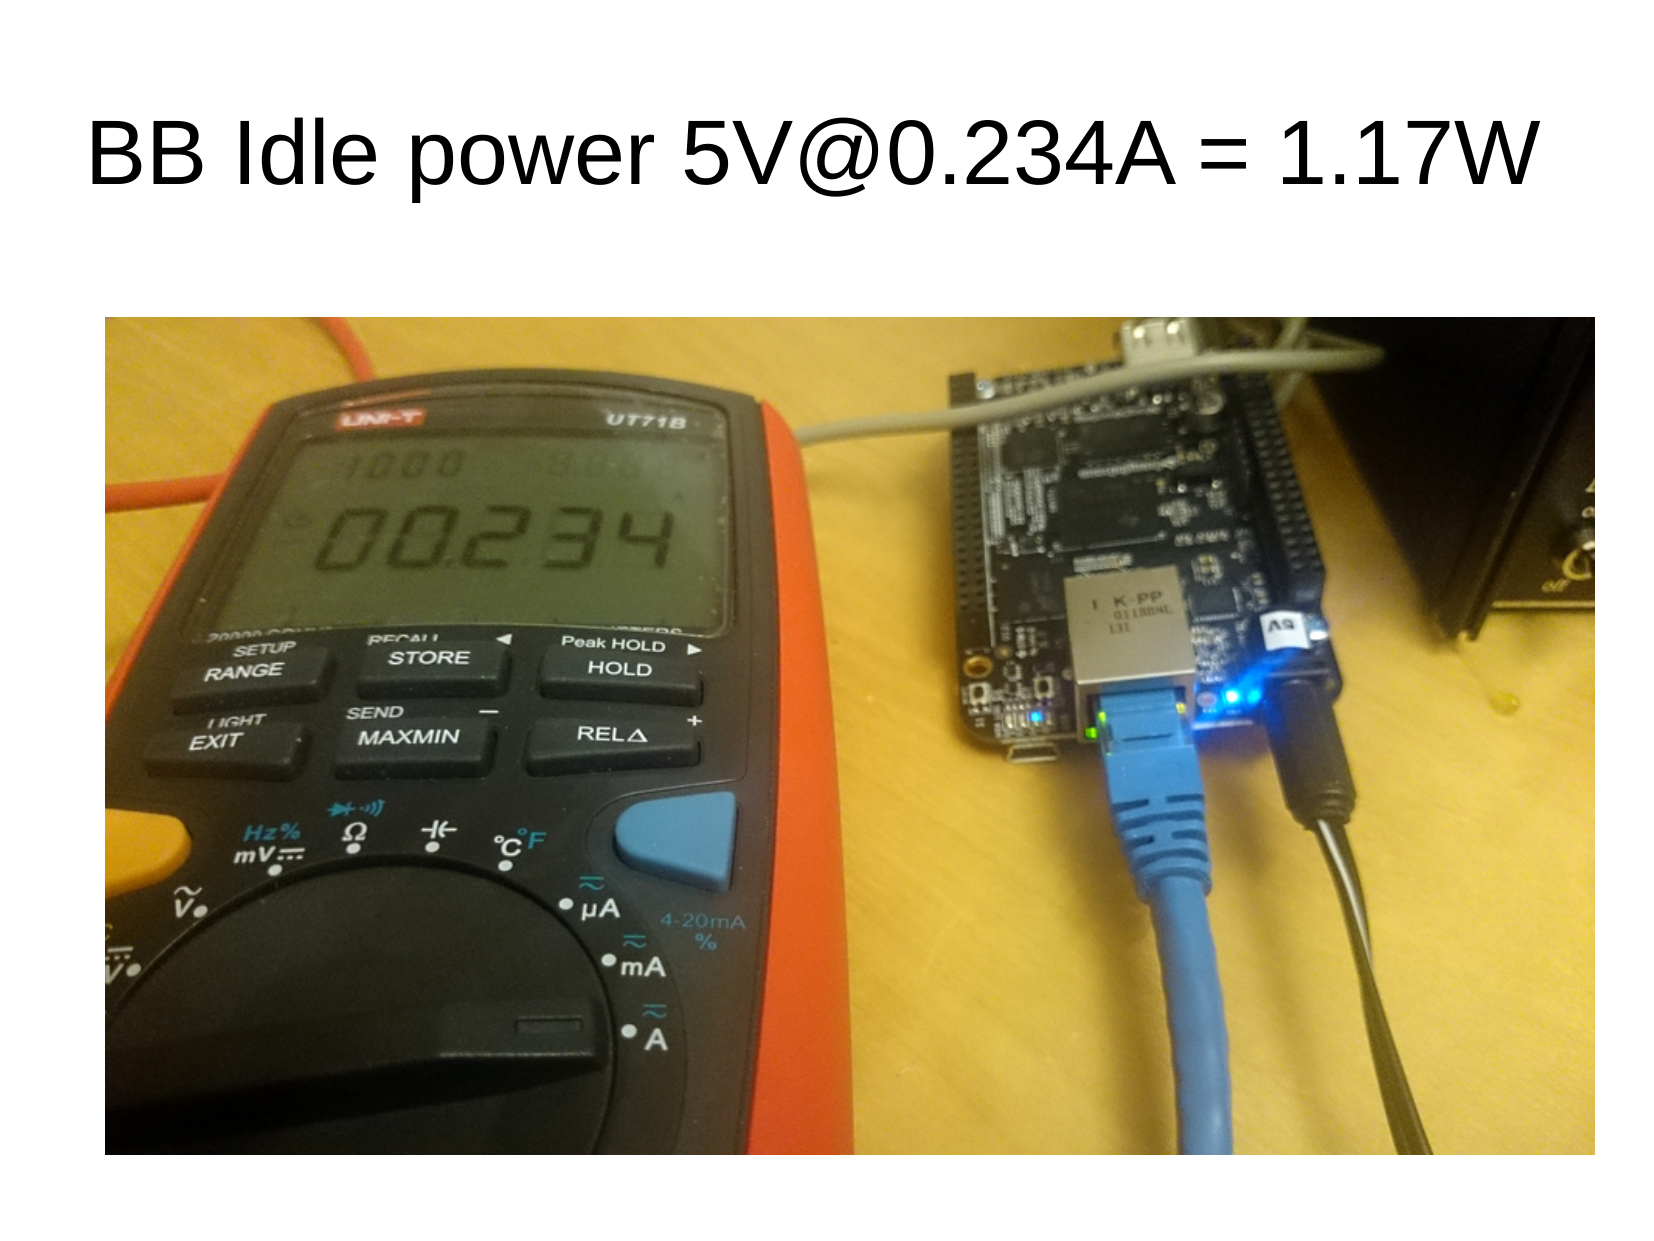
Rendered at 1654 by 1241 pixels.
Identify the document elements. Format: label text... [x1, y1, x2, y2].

picture [105, 317, 1595, 1156]
title BB Idle power 5V@0.234A = 1.17W [82, 49, 1571, 257]
